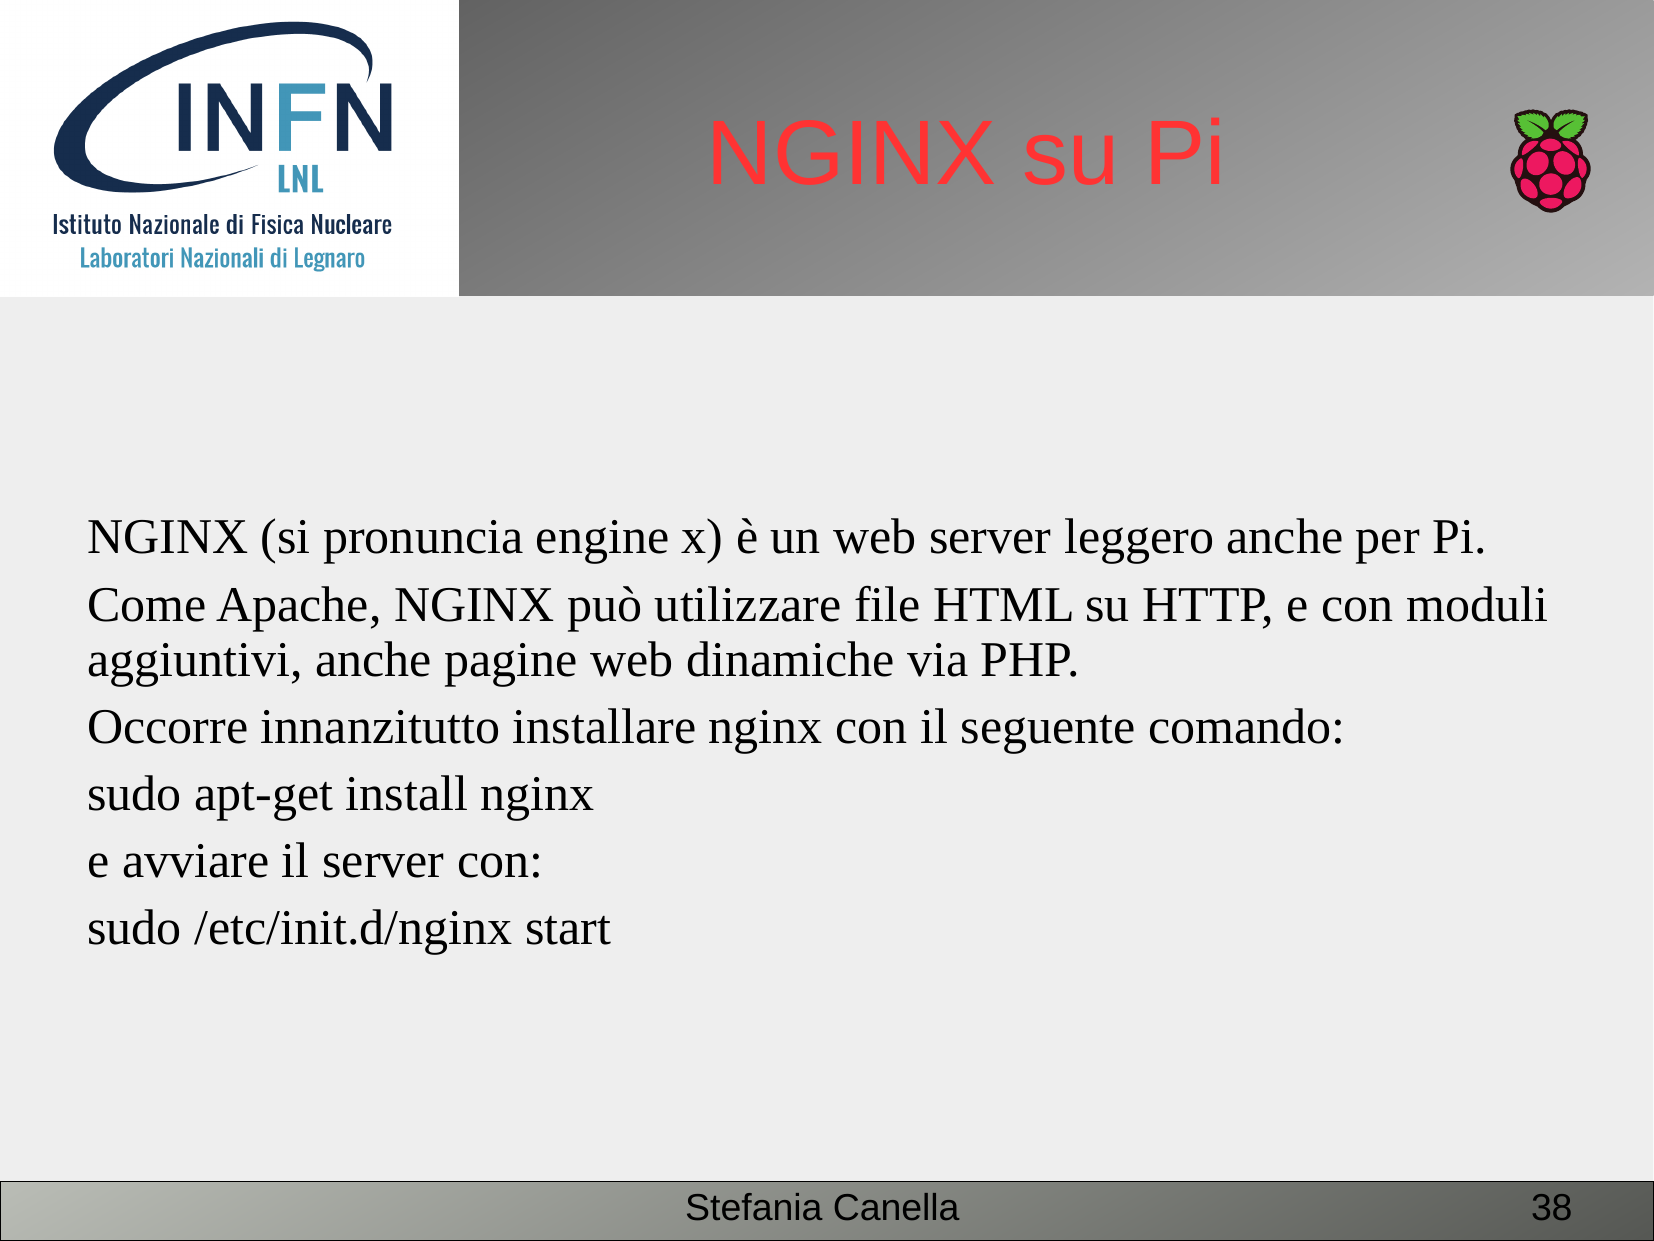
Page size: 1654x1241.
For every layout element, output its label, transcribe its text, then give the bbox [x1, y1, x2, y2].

title NGINX su Pi [459, 49, 1571, 257]
text_box <number> [1516, 1178, 1654, 1241]
text_box [459, 0, 1654, 296]
text_box [984, 1181, 1516, 1241]
text_box [0, 1181, 670, 1241]
picture [0, 0, 459, 297]
text_box Stefania Canella [670, 1178, 984, 1241]
text_box NGINX (si pronuncia engine x) è un web server leggero anche per Pi. Come Apache, NGINX può utilizzare file HTML su HTTP, e con moduli aggiuntivi, anche pagine web dinamiche via PHP. Occorre innanzitutto installare nginx con il seguente comando: sudo apt-get install nginx e avviare il server con: sudo /etc/init.d/nginx start [28, 345, 1626, 1119]
